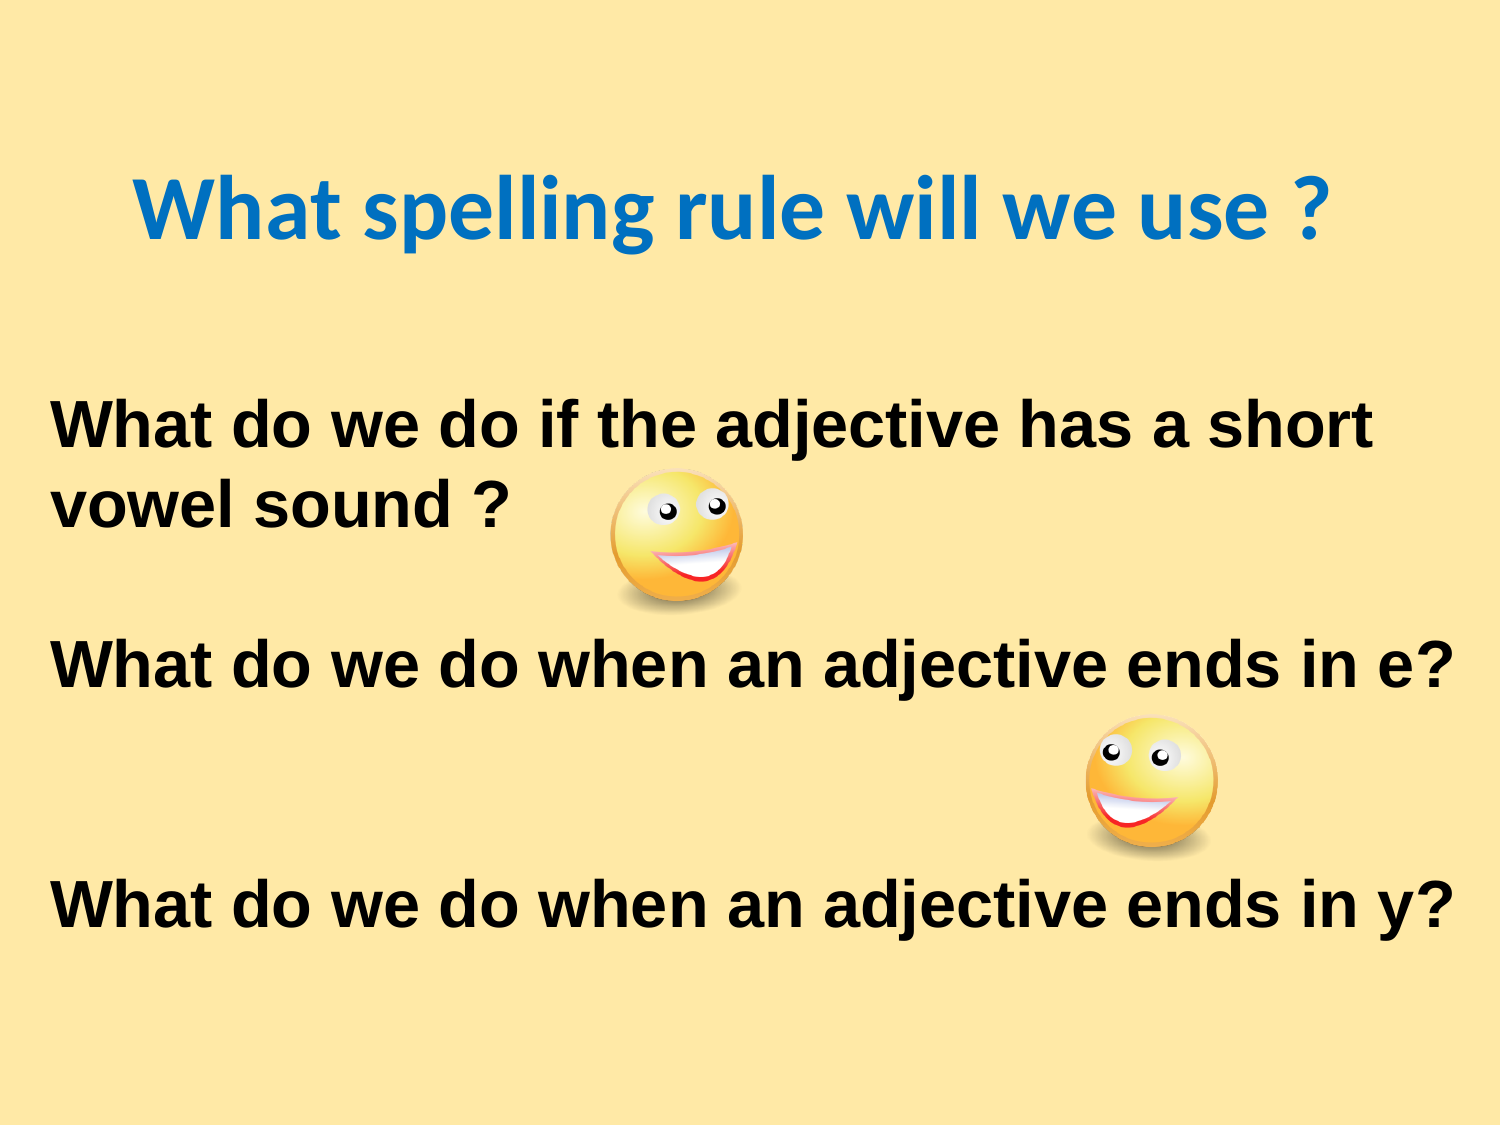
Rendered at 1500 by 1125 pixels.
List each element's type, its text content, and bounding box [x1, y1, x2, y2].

picture [597, 468, 762, 624]
title What spelling rule will we use ? [58, 140, 1409, 328]
text_box What do we do if the adjective has a short vowel sound ? What do we do when an adjective ends in e? What do we do when an adjective ends in y? [35, 328, 1500, 1029]
picture [1066, 714, 1231, 870]
